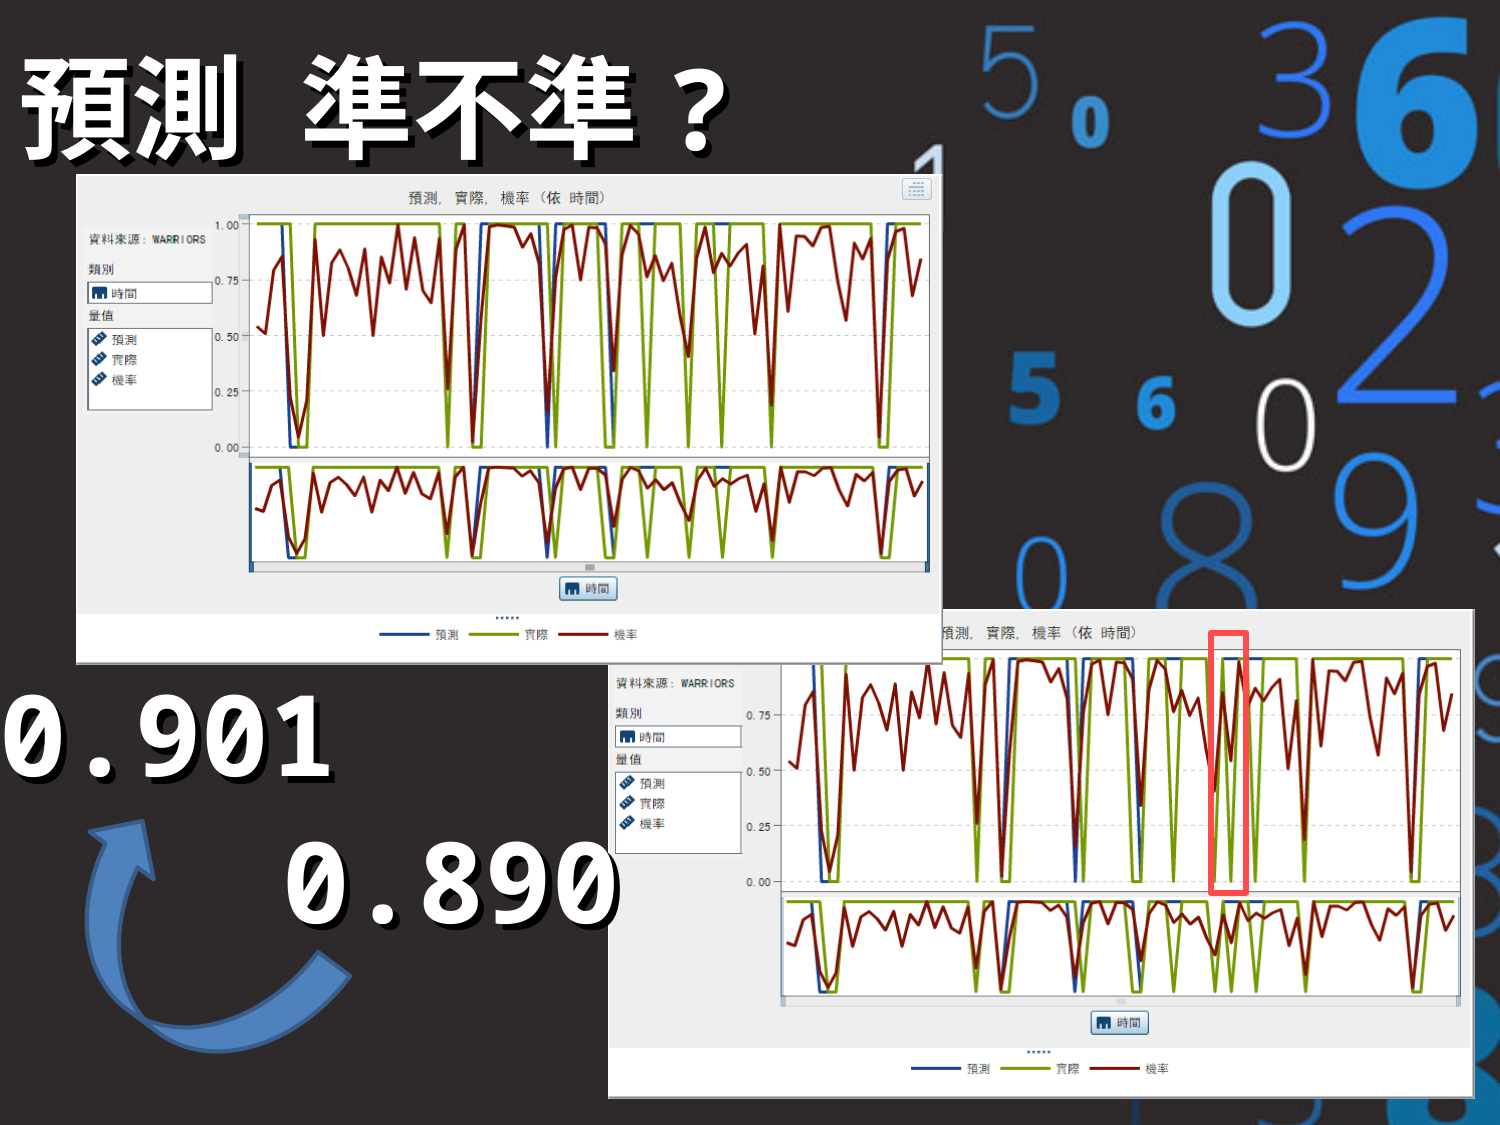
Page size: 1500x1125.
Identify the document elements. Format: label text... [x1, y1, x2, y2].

text_box 0.890 [267, 804, 635, 954]
picture [76, 174, 1475, 1099]
text_box 0.901 [0, 657, 352, 807]
text_box [86, 821, 351, 1052]
text_box 預測 準不準? [4, 31, 748, 181]
